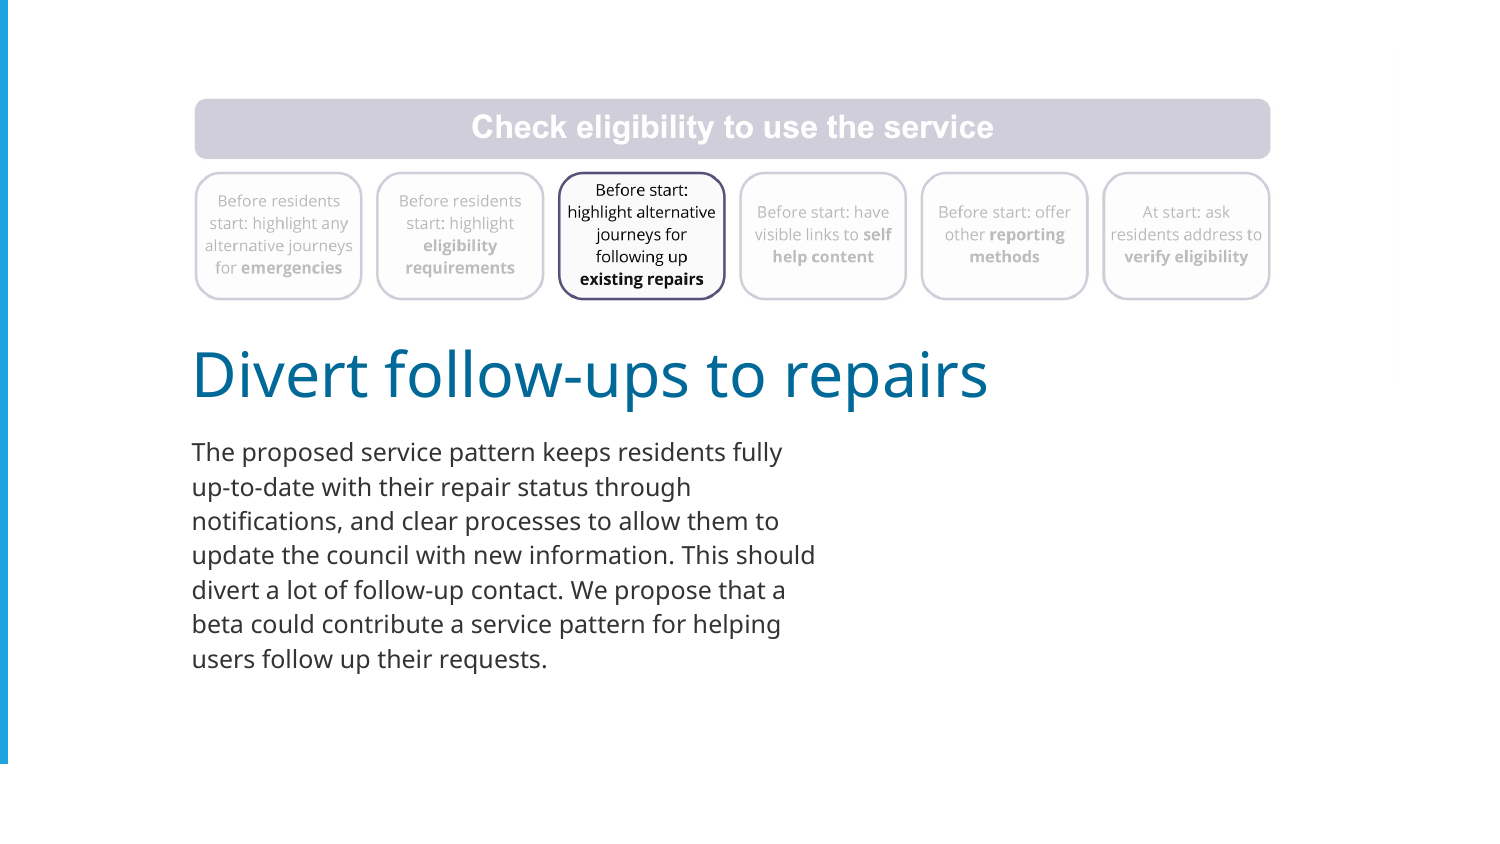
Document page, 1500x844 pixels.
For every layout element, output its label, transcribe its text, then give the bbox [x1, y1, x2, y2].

text_box [185, 90, 1281, 313]
text_box Divert follow-ups to repairs [176, 320, 1015, 476]
text_box The proposed service pattern keeps residents fully up-to-date with their repair status through notifications, and clear processes to allow them to update the council with new information. This should divert a lot of follow-up contact. We propose that a beta could contribute a service pattern for helping users follow up their requests. [176, 417, 843, 686]
picture [105, 0, 1395, 401]
